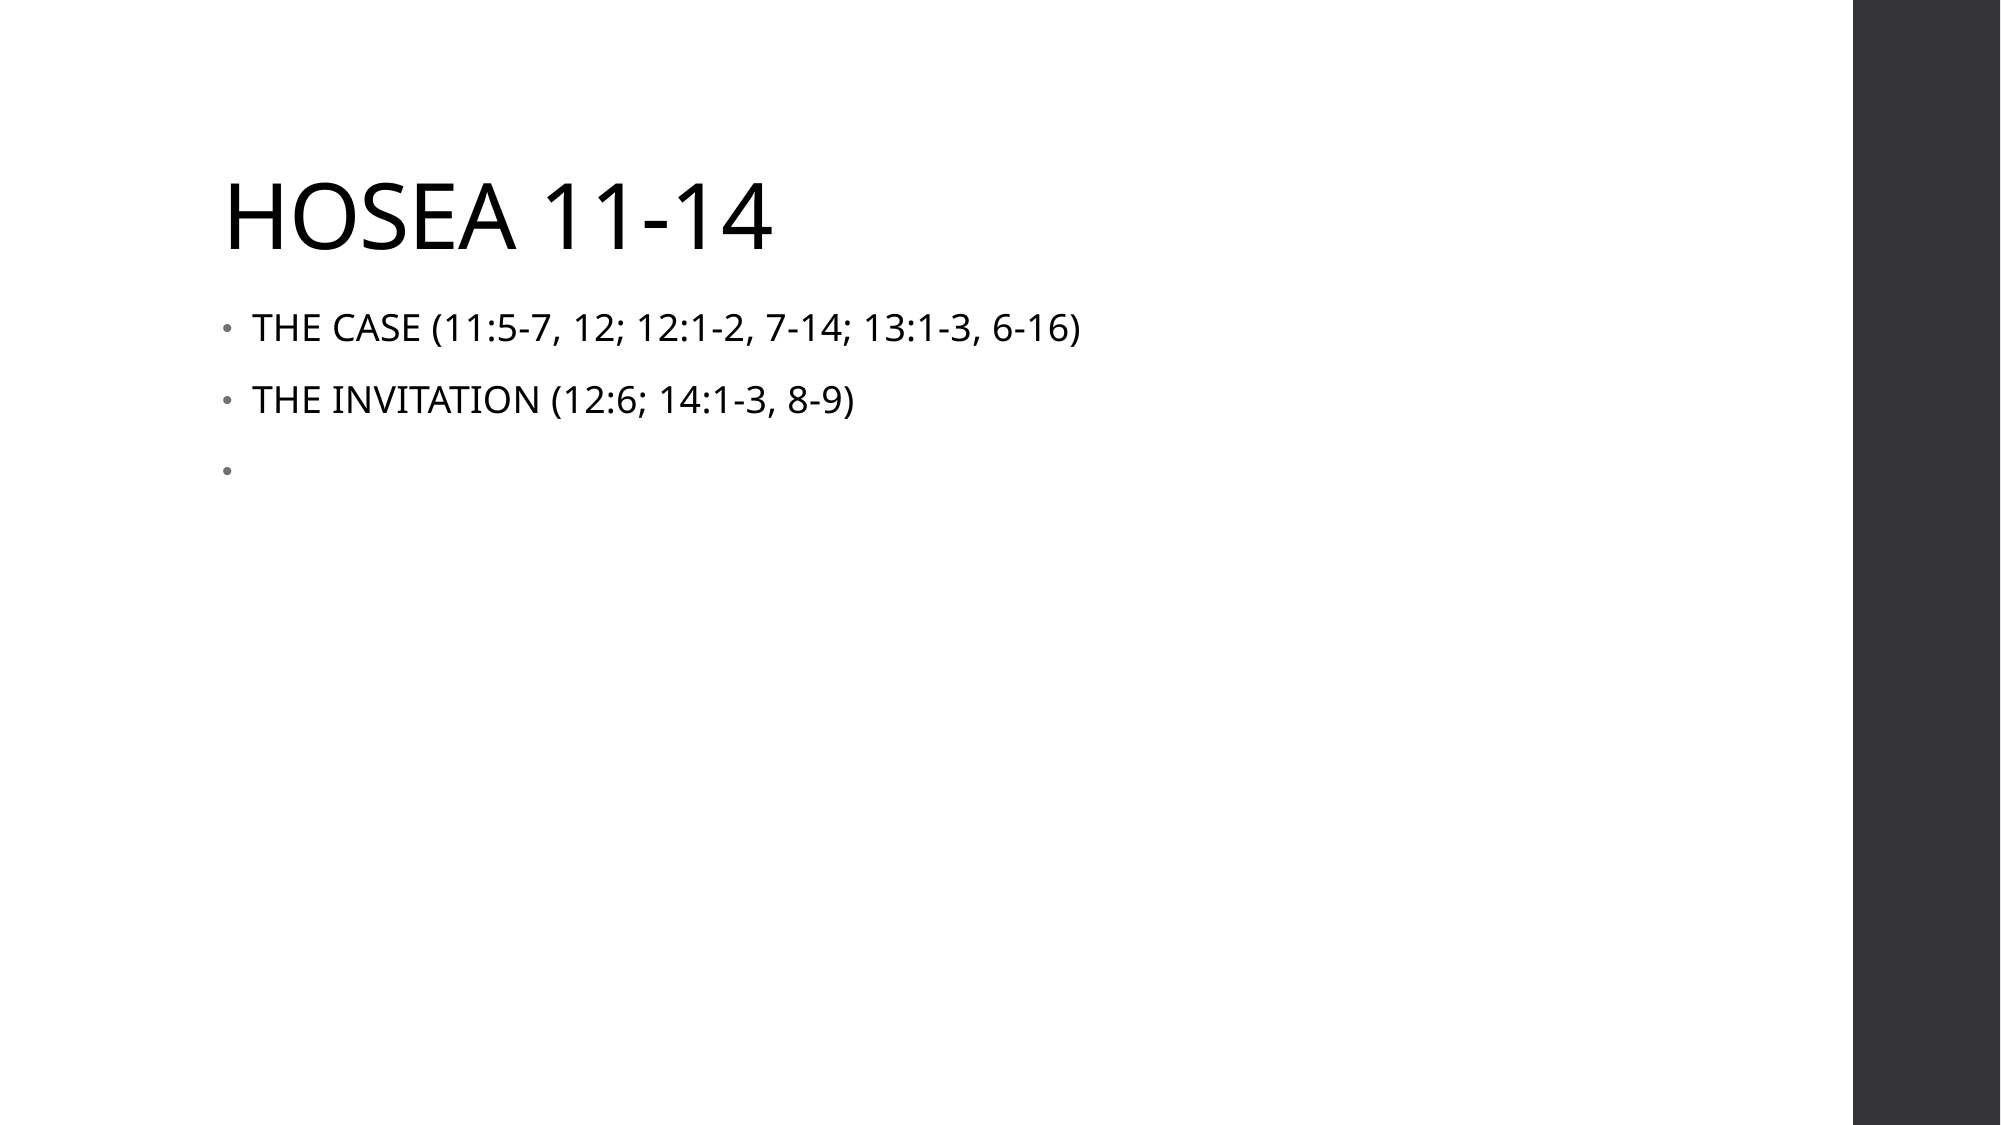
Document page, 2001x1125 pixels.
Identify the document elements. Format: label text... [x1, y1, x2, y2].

list THE CASE (11:5-7, 12; 12:1-2, 7-14; 13:1-3, 6-16) THE INVITATION (12:6; 14:1-3, 8-9) [206, 299, 1617, 1014]
title HOSEA 11-14 [206, 60, 1797, 278]
